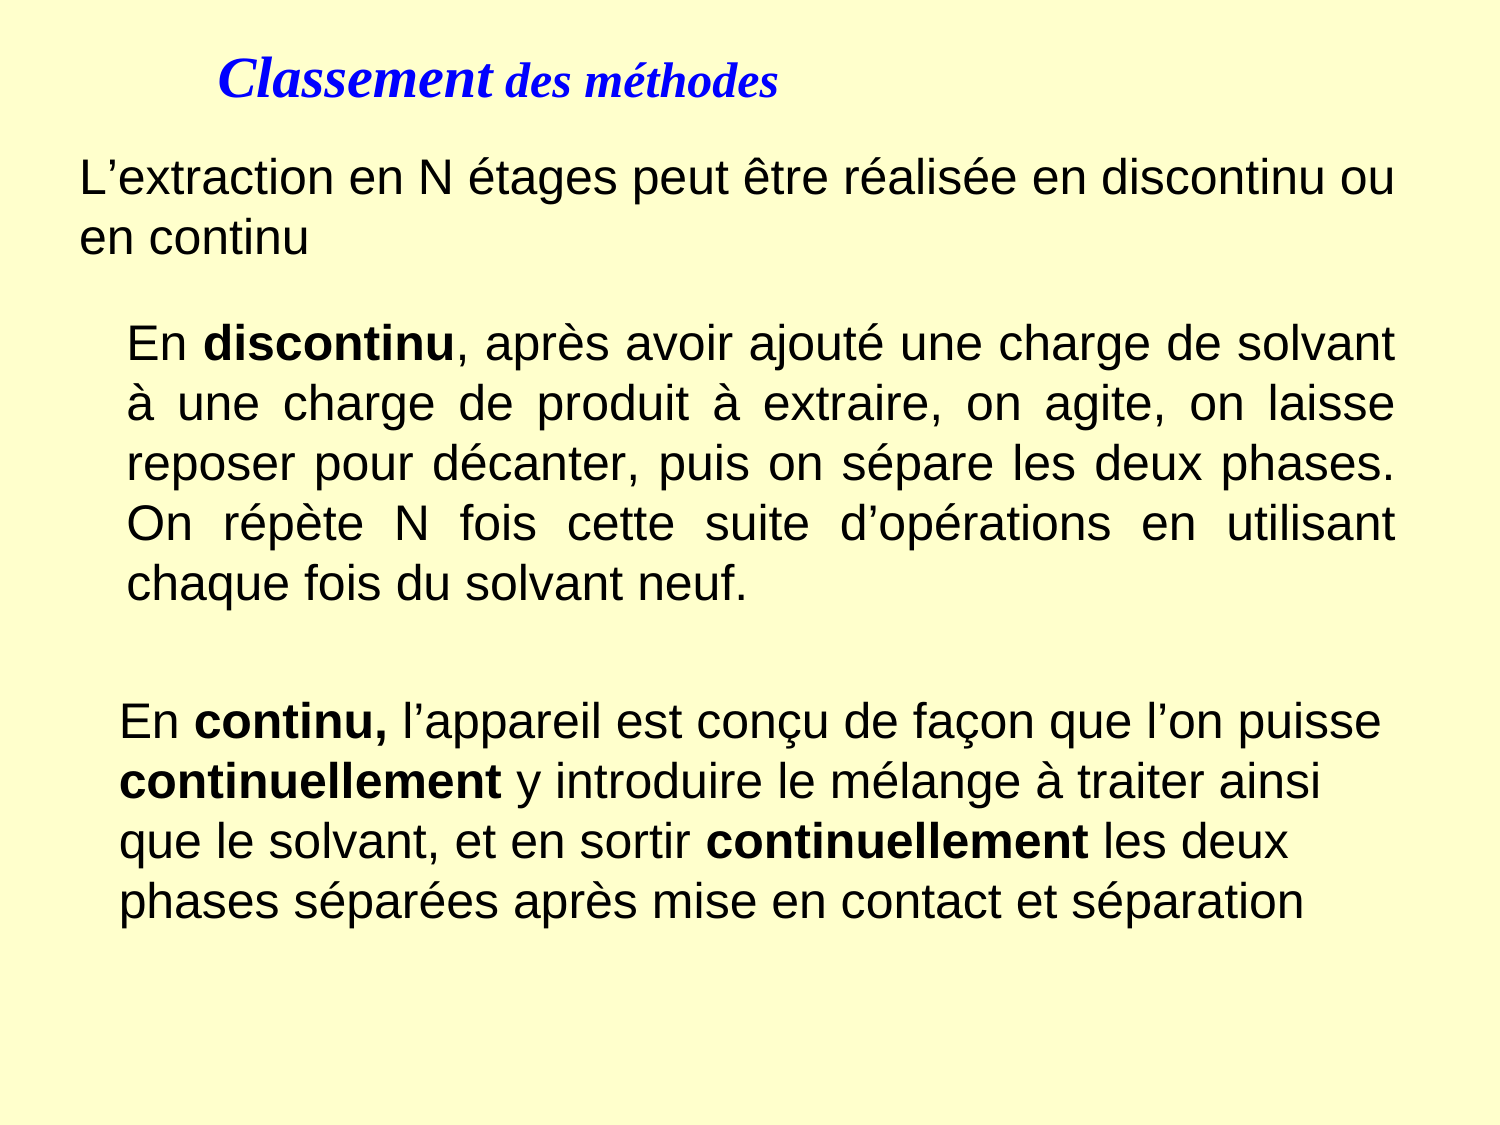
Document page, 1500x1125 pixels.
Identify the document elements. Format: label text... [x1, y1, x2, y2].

text_box L’extraction en N étages peut être réalisée en discontinu ou en continu [64, 137, 1447, 273]
text_box En discontinu, après avoir ajouté une charge de solvant à une charge de produit à extraire, on agite, on laisse reposer pour décanter, puis on sépare les deux phases. On répète N fois cette suite d’opérations en utilisant chaque fois du solvant neuf. [111, 302, 1412, 619]
text_box Classement des méthodes [52, 31, 1435, 117]
text_box En continu, l’appareil est conçu de façon que l’on puisse continuellement y introduire le mélange à traiter ainsi que le solvant, et en sortir continuellement les deux phases séparées après mise en contact et séparation [29, 680, 1428, 937]
